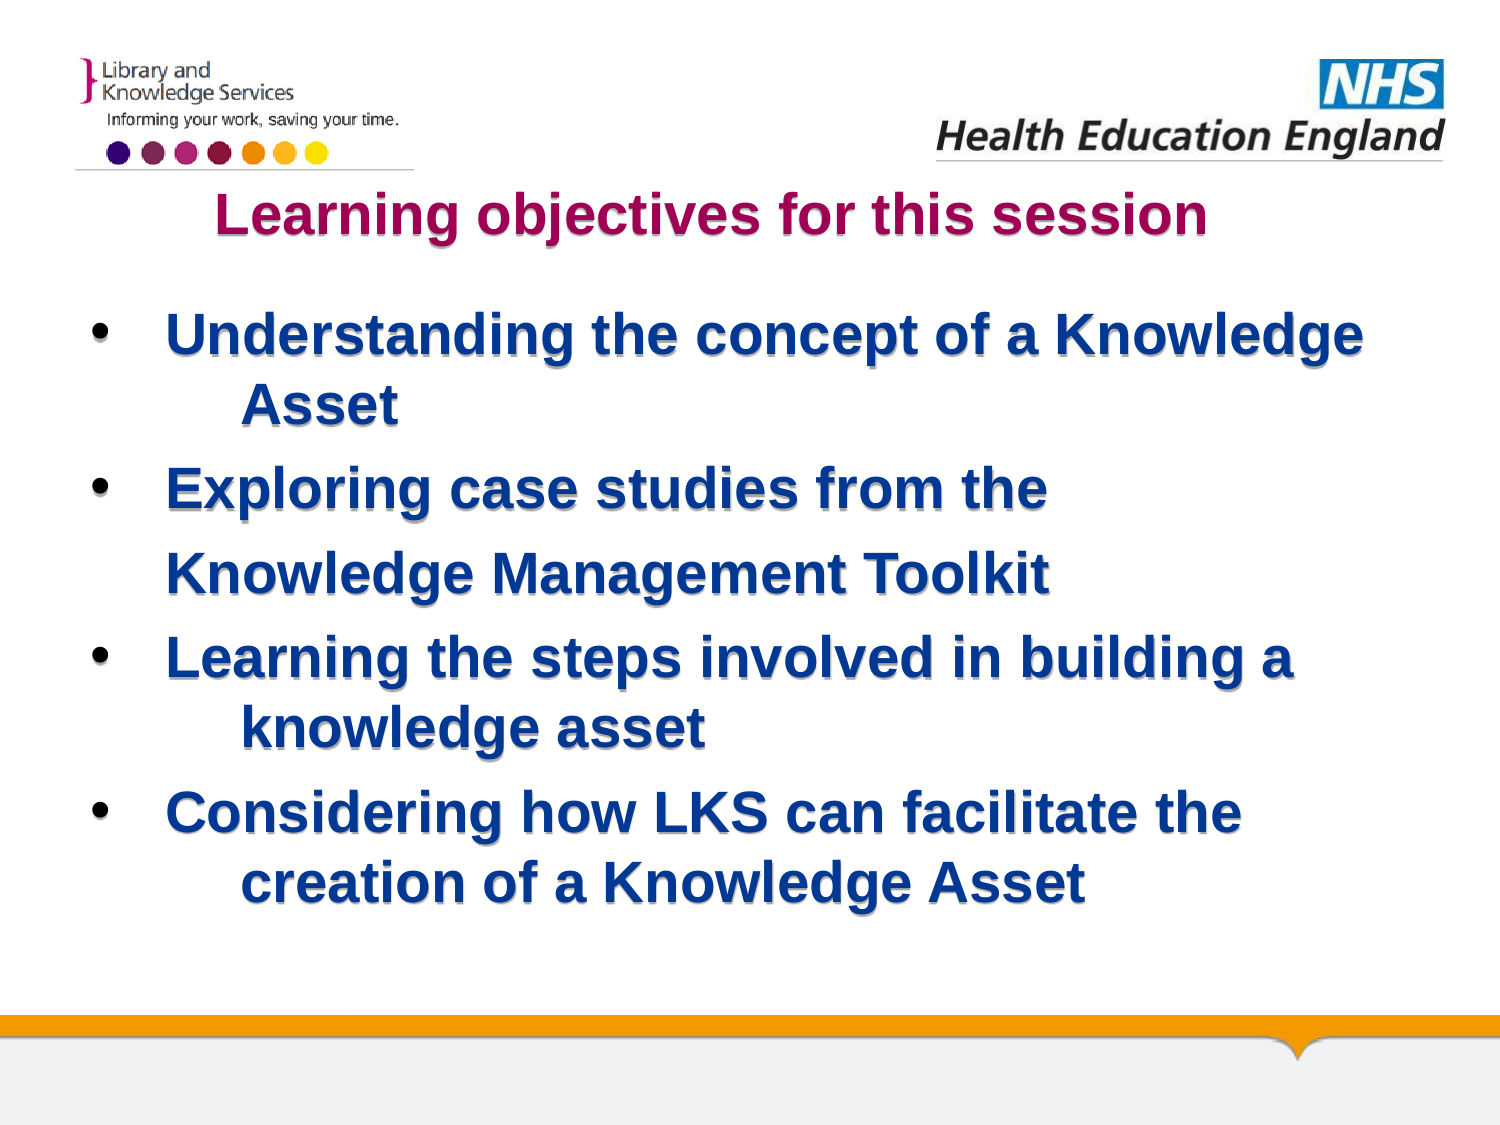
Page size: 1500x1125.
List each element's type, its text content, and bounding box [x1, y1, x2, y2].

subtitle Understanding the concept of a Knowledge Asset Exploring case studies from the Knowledge Management Toolkit Learning the steps involved in building a knowledge asset Considering how LKS can facilitate the creation of a Knowledge Asset [75, 288, 1396, 796]
title Learning objectives for this session [75, 176, 1351, 288]
picture [75, 54, 416, 169]
